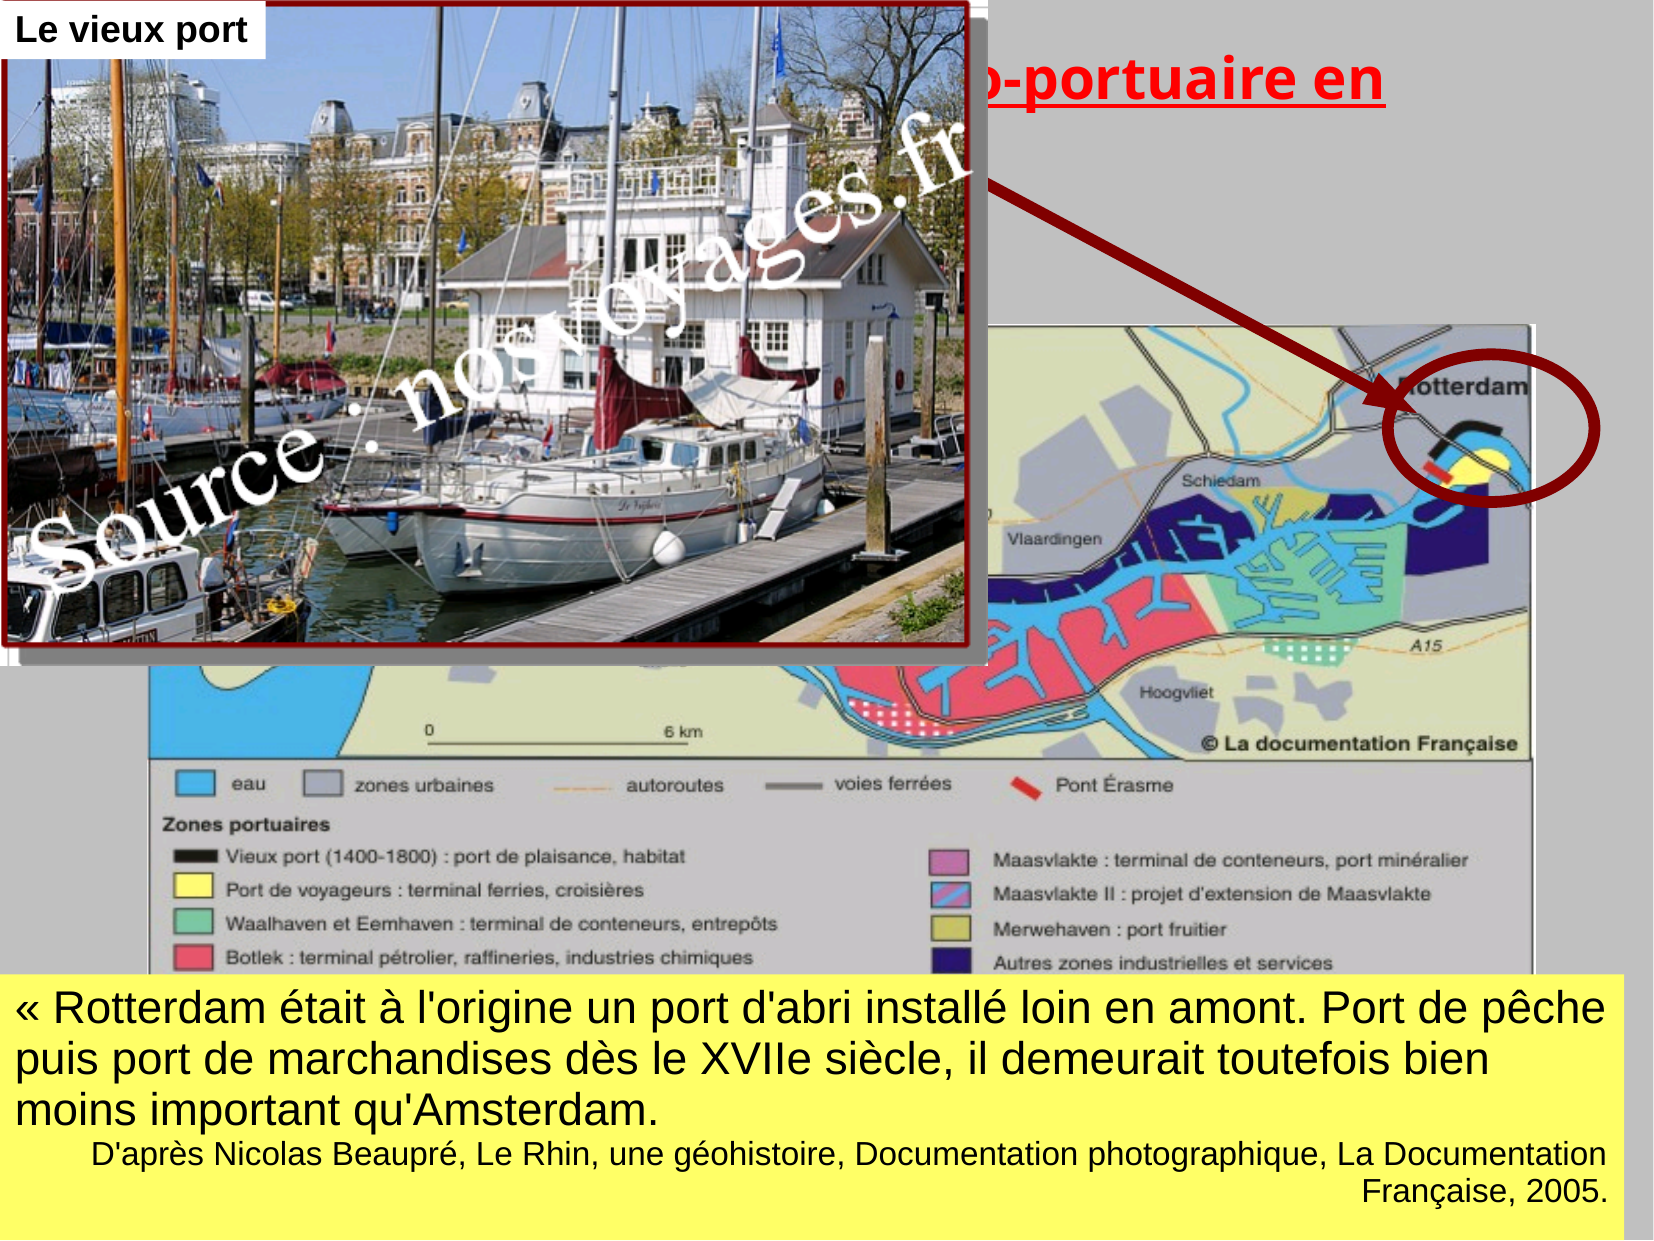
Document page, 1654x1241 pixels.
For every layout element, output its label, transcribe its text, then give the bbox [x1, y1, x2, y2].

text_box Le vieux port [0, 1, 266, 60]
text_box 2- Un vaste espace industrialo-portuaire en constante évolution : [988, 29, 1506, 209]
picture [0, 0, 1536, 974]
text_box « Rotterdam était à l'origine un port d'abri installé loin en amont. Port de pêche puis port de marchandises dès le XVIIe siècle, il demeurait toutefois bien moins important qu'Amsterdam. D'après Nicolas Beaupré, Le Rhin, une géohistoire, Documentation photographique, La Documentation Française, 2005. [0, 974, 1625, 1241]
picture [1394, 361, 1536, 496]
